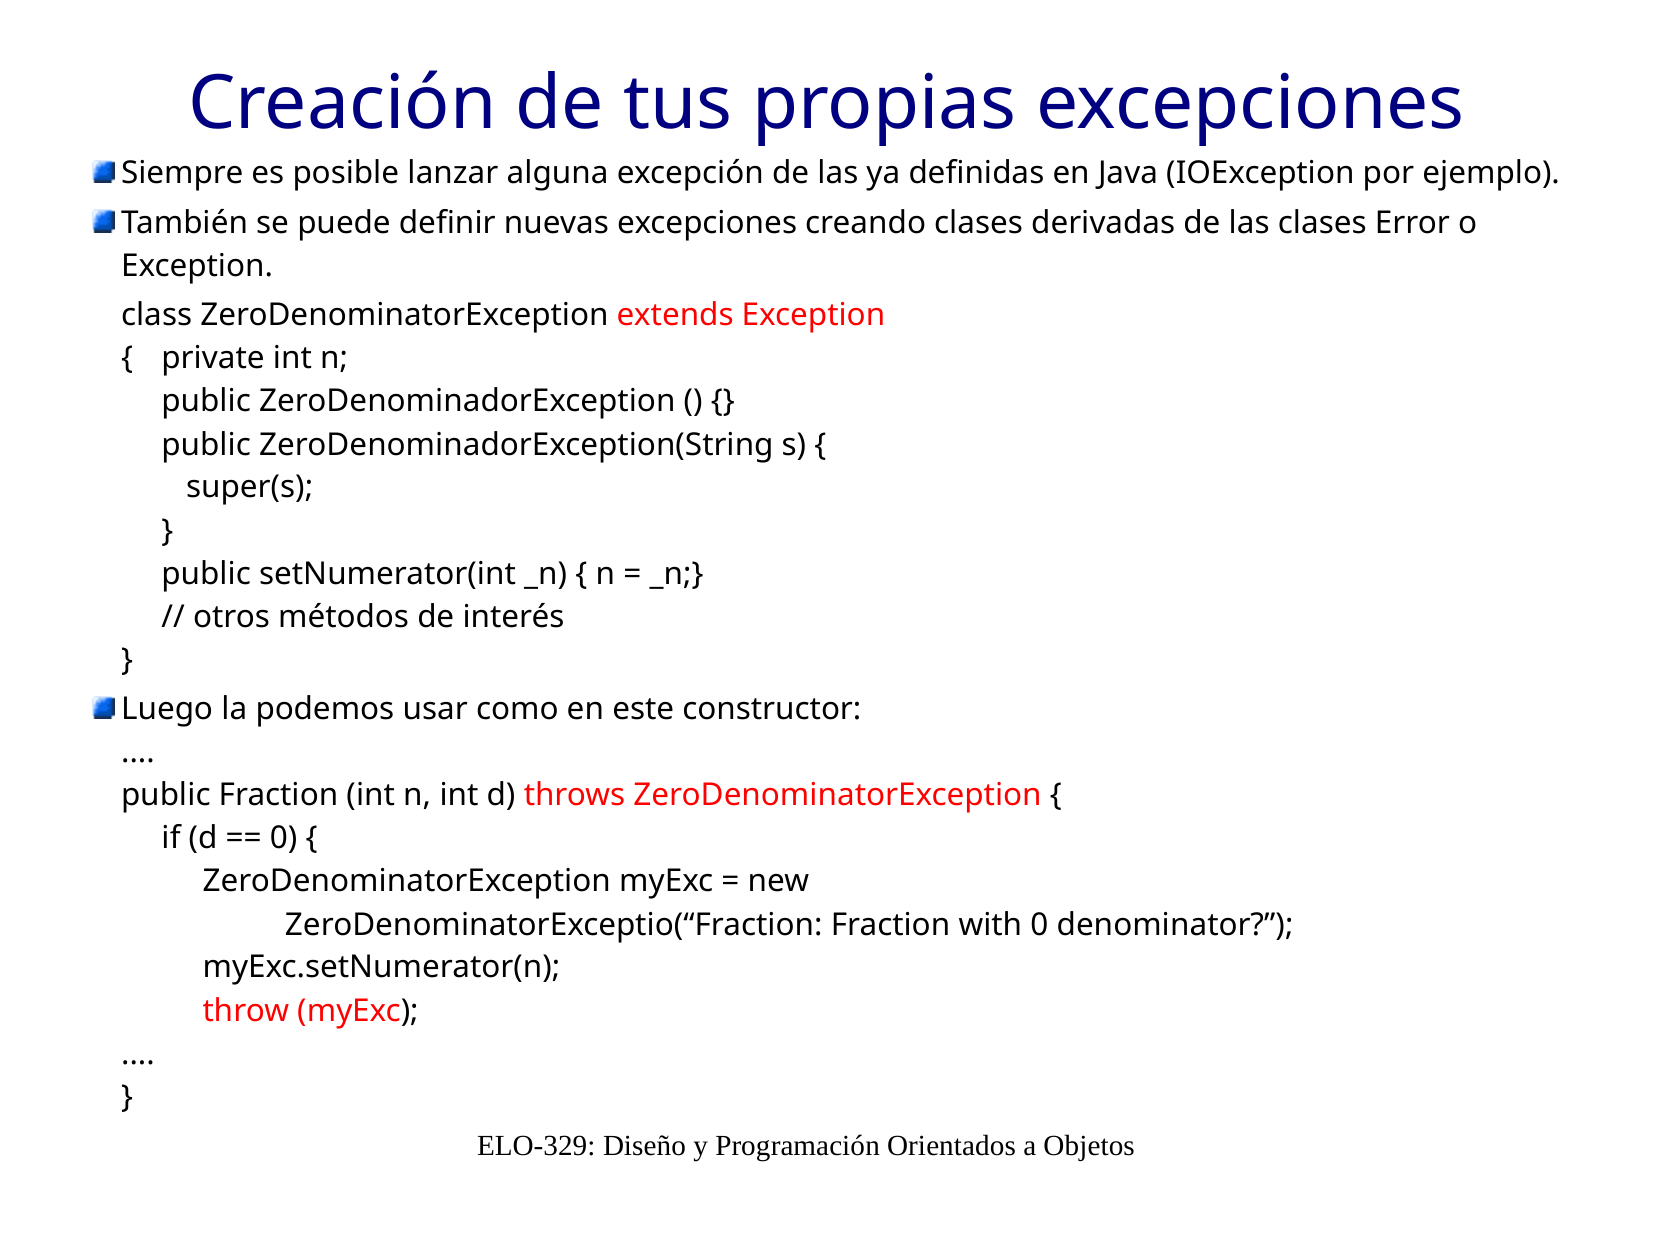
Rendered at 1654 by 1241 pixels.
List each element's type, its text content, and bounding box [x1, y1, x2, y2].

list Siempre es posible lanzar alguna excepción de las ya definidas en Java (IOException por ejemplo). También se puede definir nuevas excepciones creando clases derivadas de las clases Error o Exception. class ZeroDenominatorException extends Exception { private int n; public ZeroDenominadorException () {} public ZeroDenominadorException(String s) { super(s); } public setNumerator(int _n) { n = _n;} // otros métodos de interés } Luego la podemos usar como en este constructor: .... public Fraction (int n, int d) throws ZeroDenominatorException { if (d == 0) { ZeroDenominatorException myExc = new ZeroDenominatorExceptio(“Fraction: Fraction with 0 denominator?”); myExc.setNumerator(n); throw (myExc); .... } [82, 150, 1571, 1163]
title Creación de tus propias excepciones [82, 49, 1571, 150]
